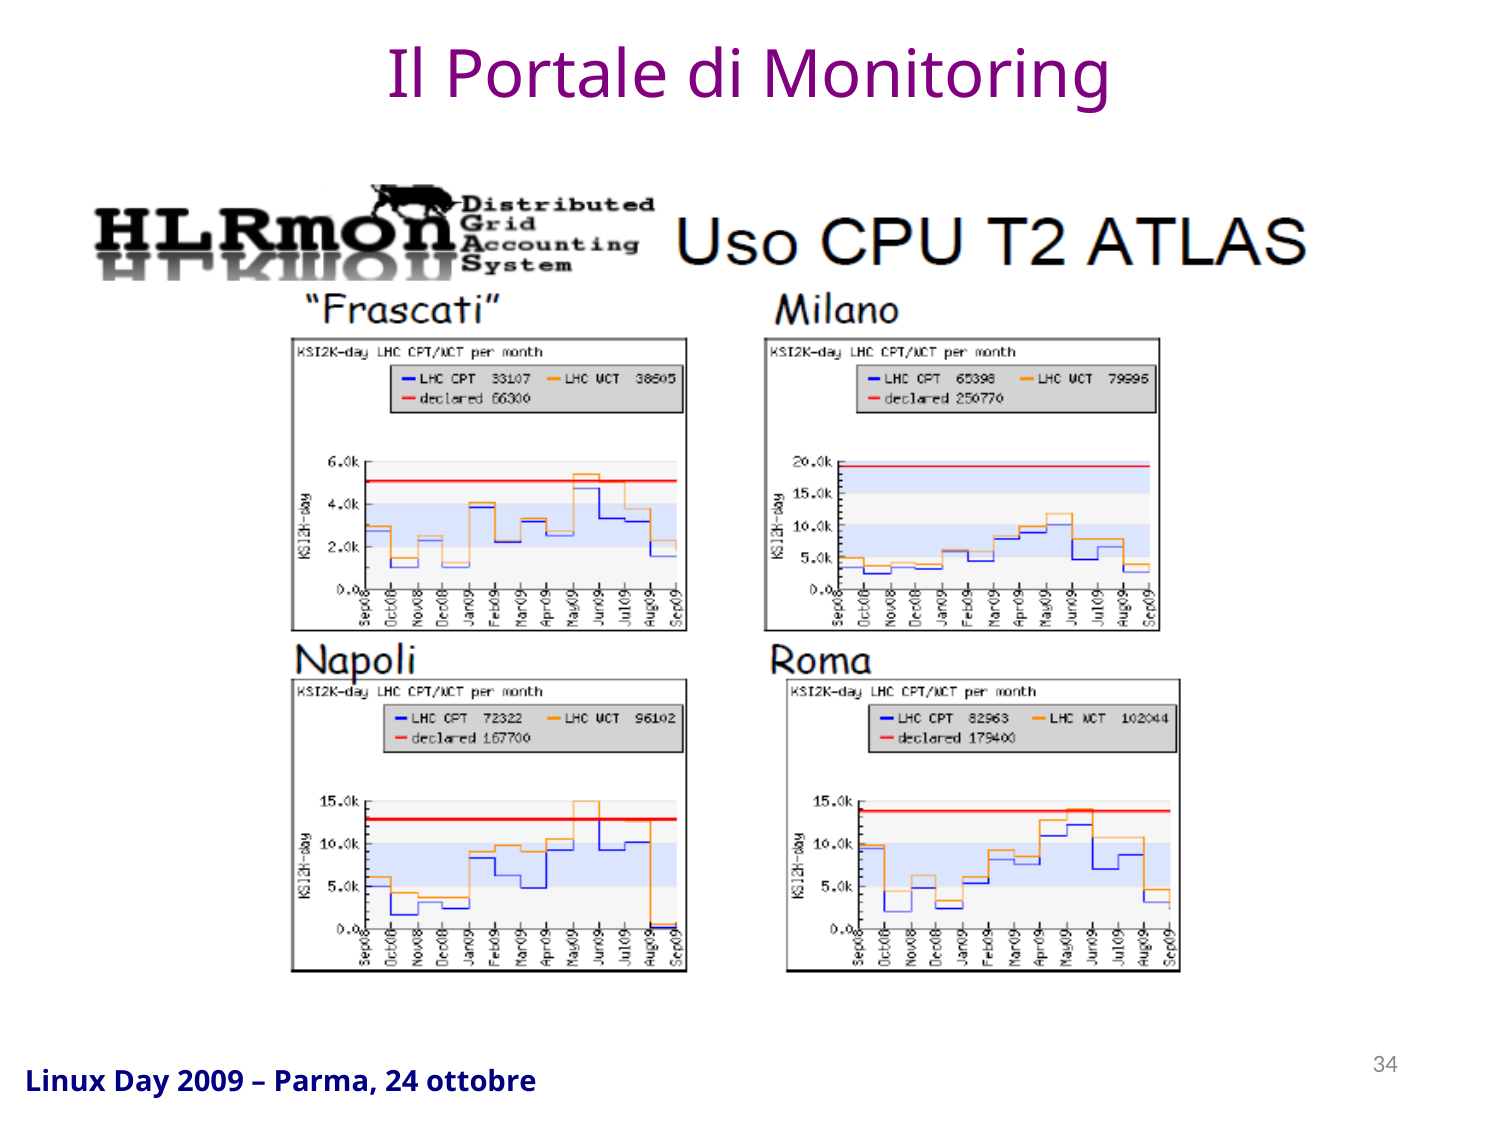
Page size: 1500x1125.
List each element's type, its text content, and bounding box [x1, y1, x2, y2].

text_box Il Portale di Monitoring [41, 0, 1459, 132]
picture [83, 161, 1321, 987]
